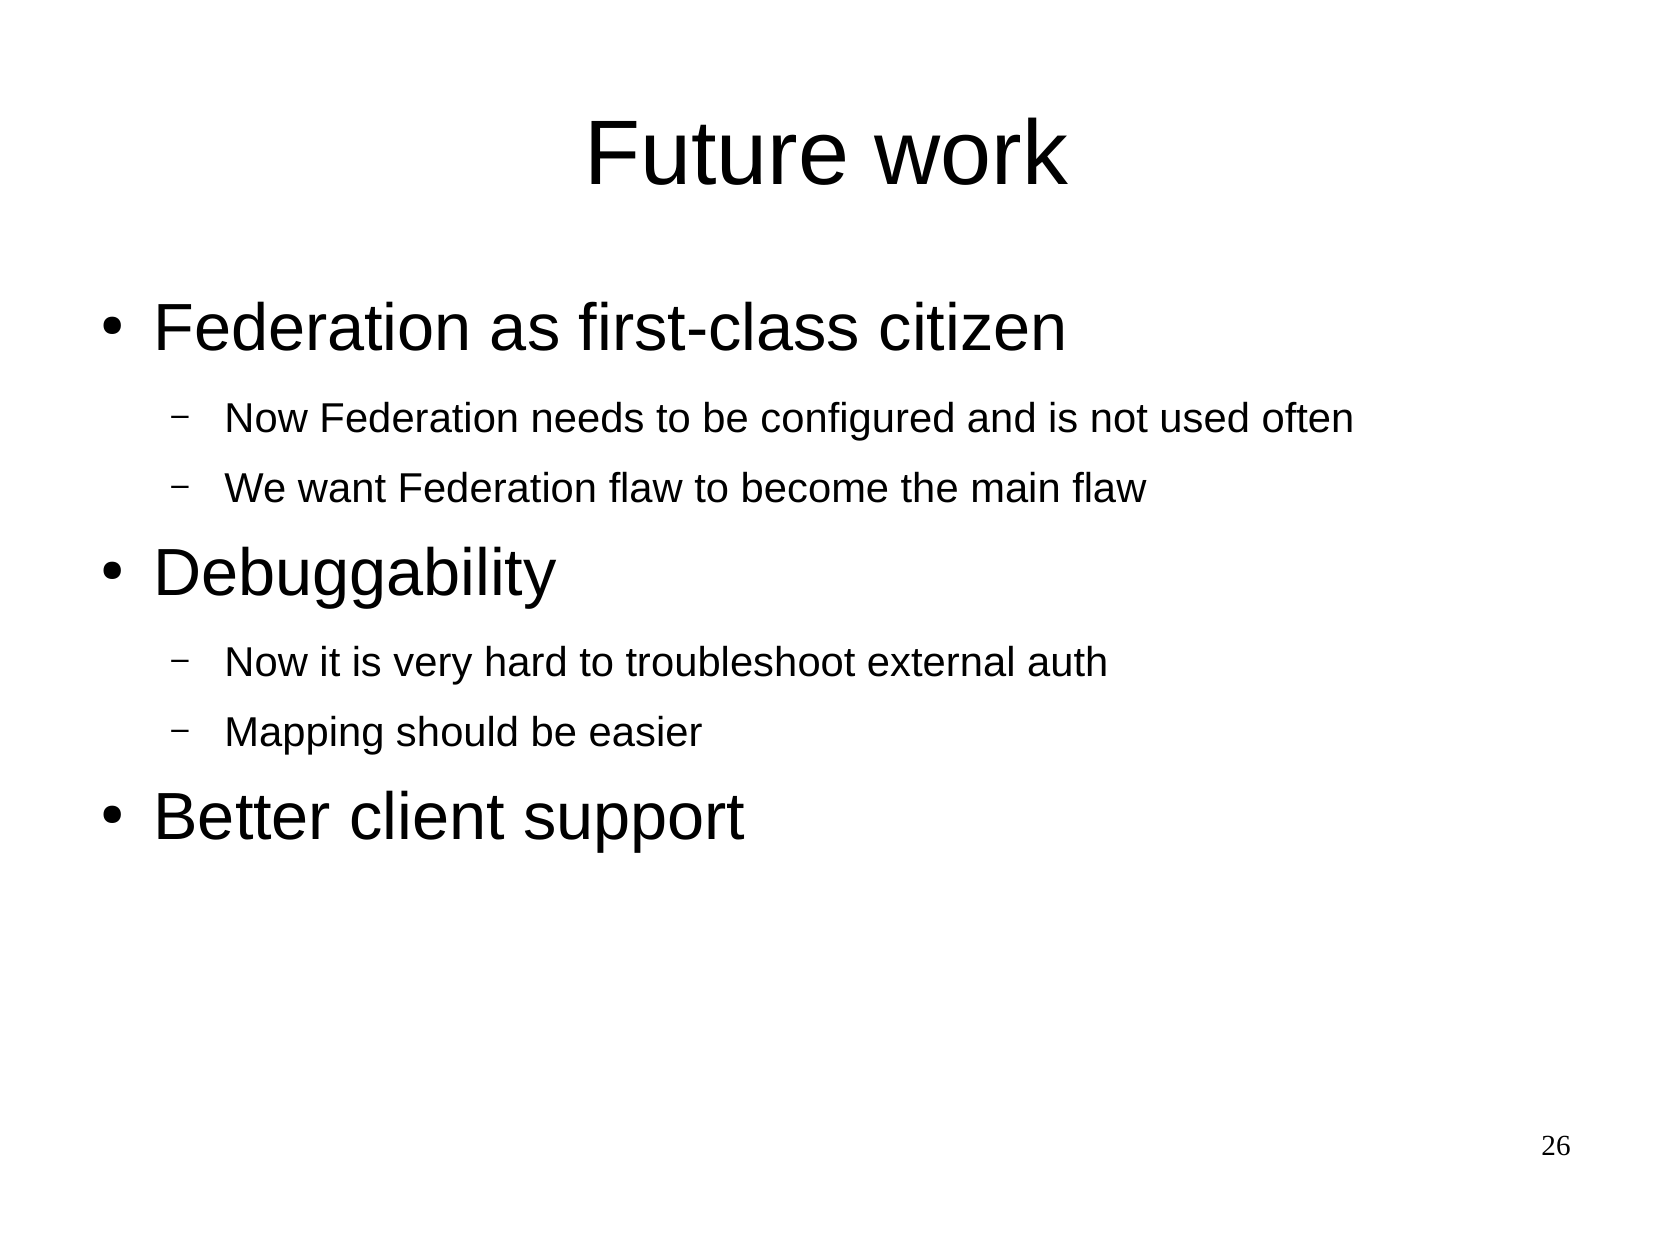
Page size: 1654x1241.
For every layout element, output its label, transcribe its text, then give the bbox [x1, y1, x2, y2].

title Future work [82, 49, 1571, 257]
list Federation as first-class citizen Now Federation needs to be configured and is not used often We want Federation flaw to become the main flaw Debuggability Now it is very hard to troubleshoot external auth Mapping should be easier Better client support [82, 290, 1571, 1010]
